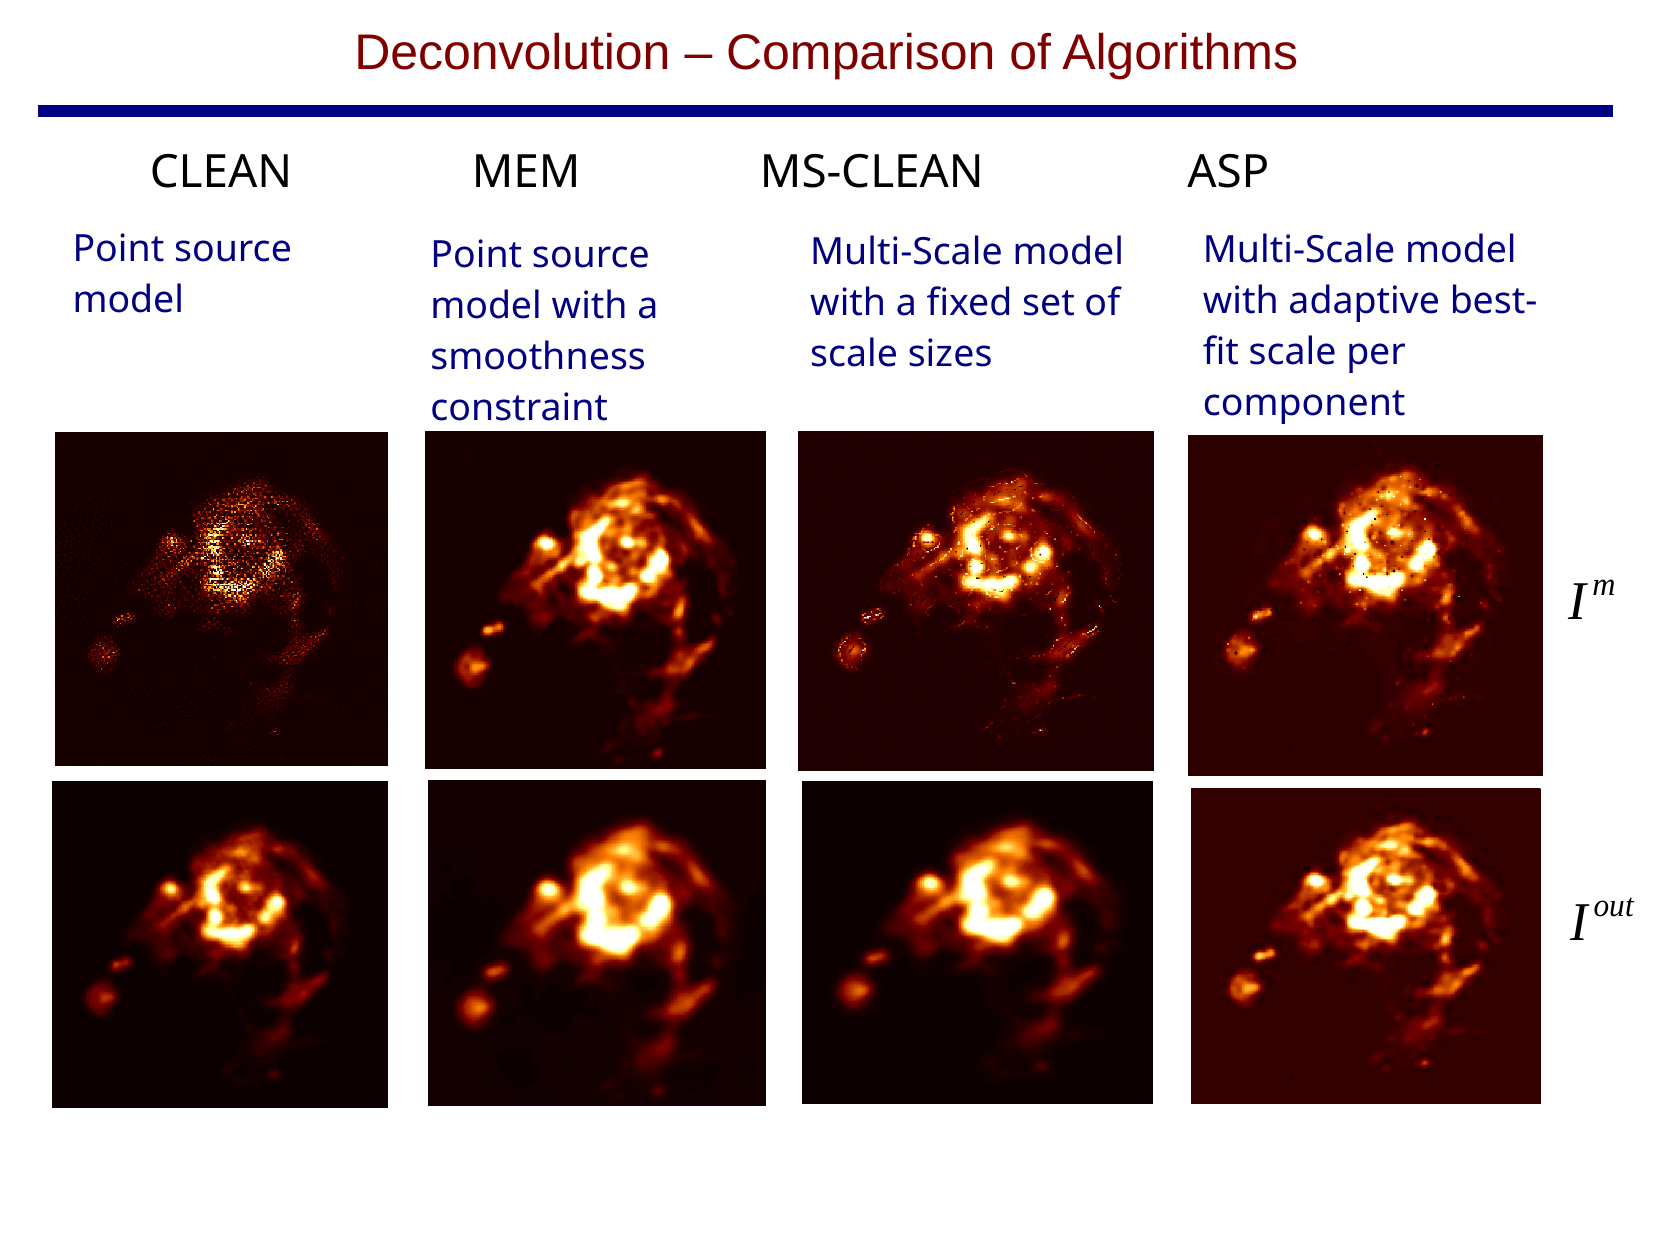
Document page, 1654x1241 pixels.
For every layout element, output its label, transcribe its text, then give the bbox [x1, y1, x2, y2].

title Deconvolution – Comparison of Algorithms [82, 15, 1571, 89]
text_box Point source model with a smoothness constraint [415, 220, 786, 410]
picture [428, 780, 766, 1106]
chart [1554, 885, 1648, 954]
picture [1188, 435, 1543, 776]
text_box CLEAN MEM MS-CLEAN ASP [98, 130, 1649, 200]
chart [1552, 564, 1628, 633]
text_box Multi-Scale model with a fixed set of scale sizes [795, 217, 1173, 363]
picture [55, 432, 388, 767]
picture [425, 431, 766, 769]
picture [802, 781, 1153, 1104]
text_box Multi-Scale model with adaptive best-fit scale per component [1188, 215, 1582, 405]
picture [798, 431, 1154, 771]
text_box Point source model [57, 213, 377, 351]
picture [52, 781, 388, 1108]
picture [1191, 788, 1541, 1104]
